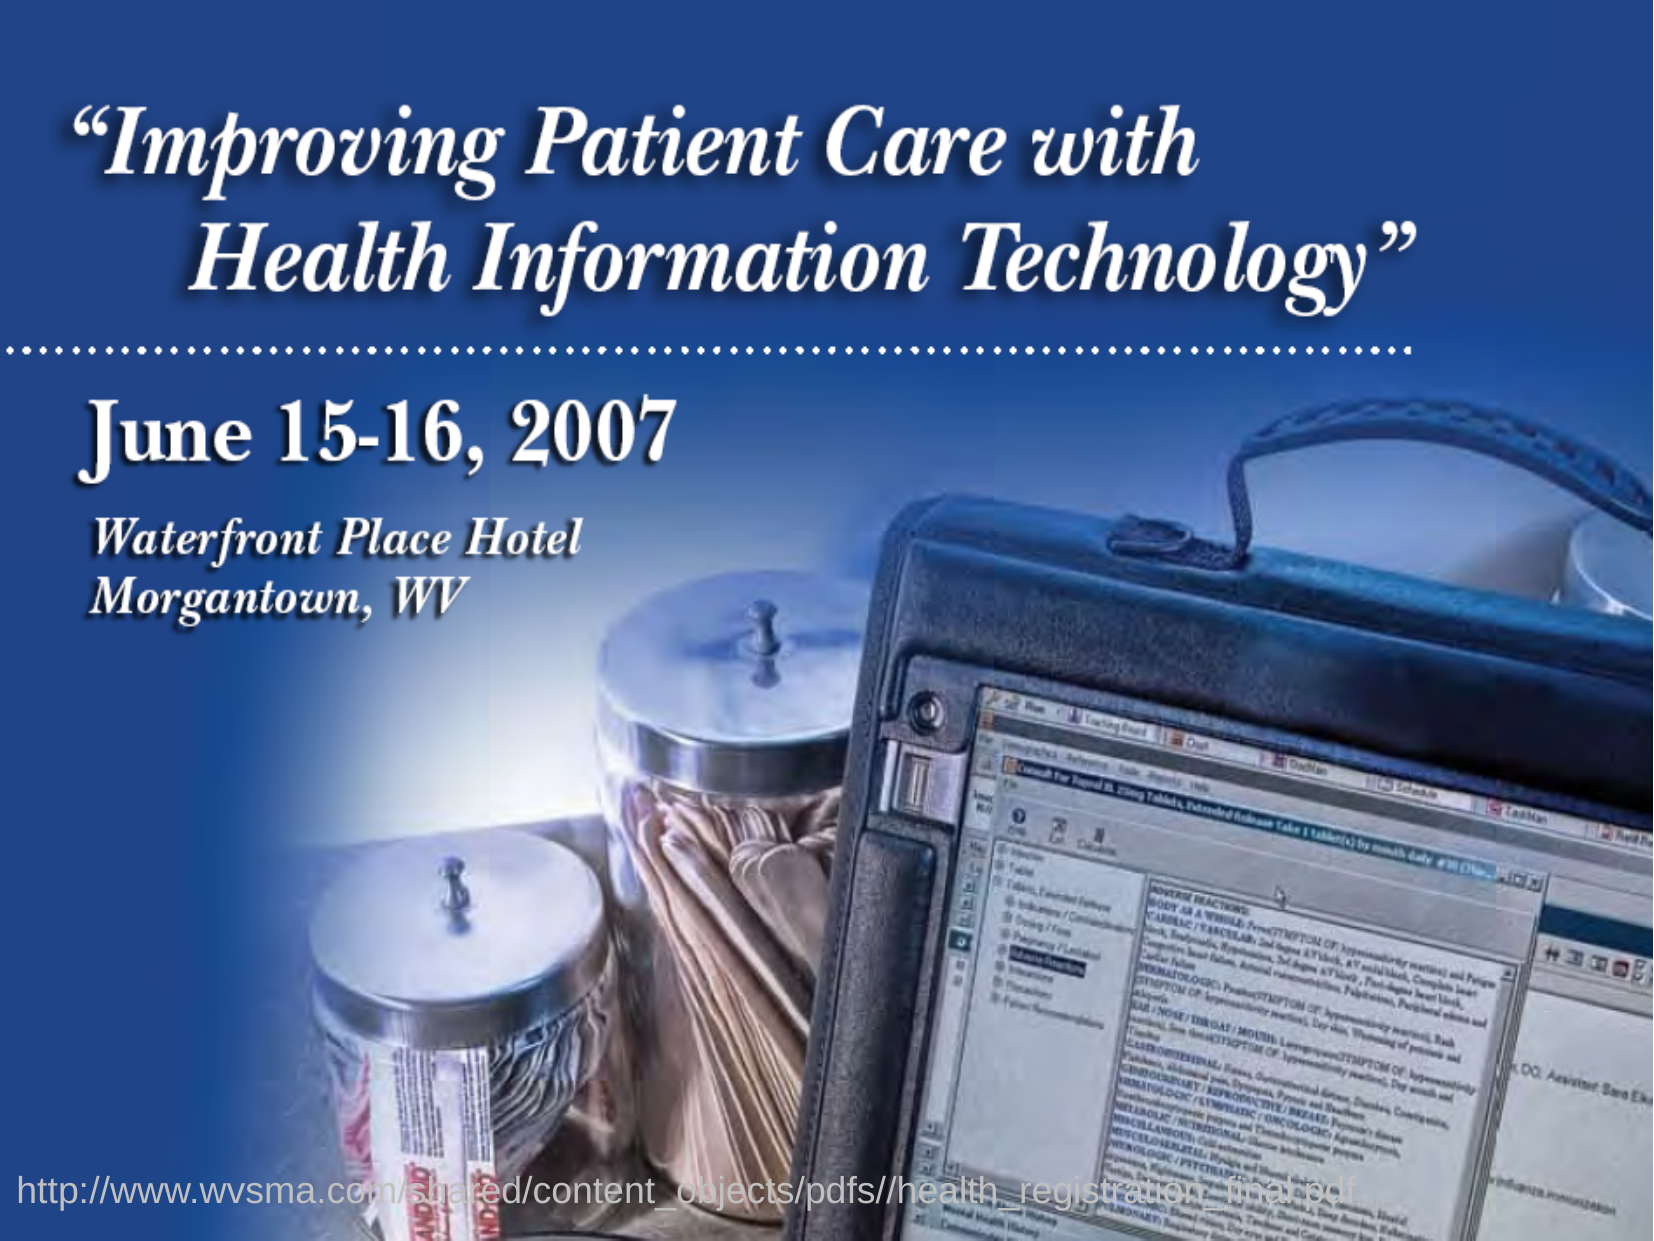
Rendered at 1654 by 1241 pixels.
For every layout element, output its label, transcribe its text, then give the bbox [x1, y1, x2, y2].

picture [0, 0, 1653, 1241]
text_box http://www.wvsma.com/shared/content_objects/pdfs//health_registration_final.pdf [1, 1162, 1653, 1233]
